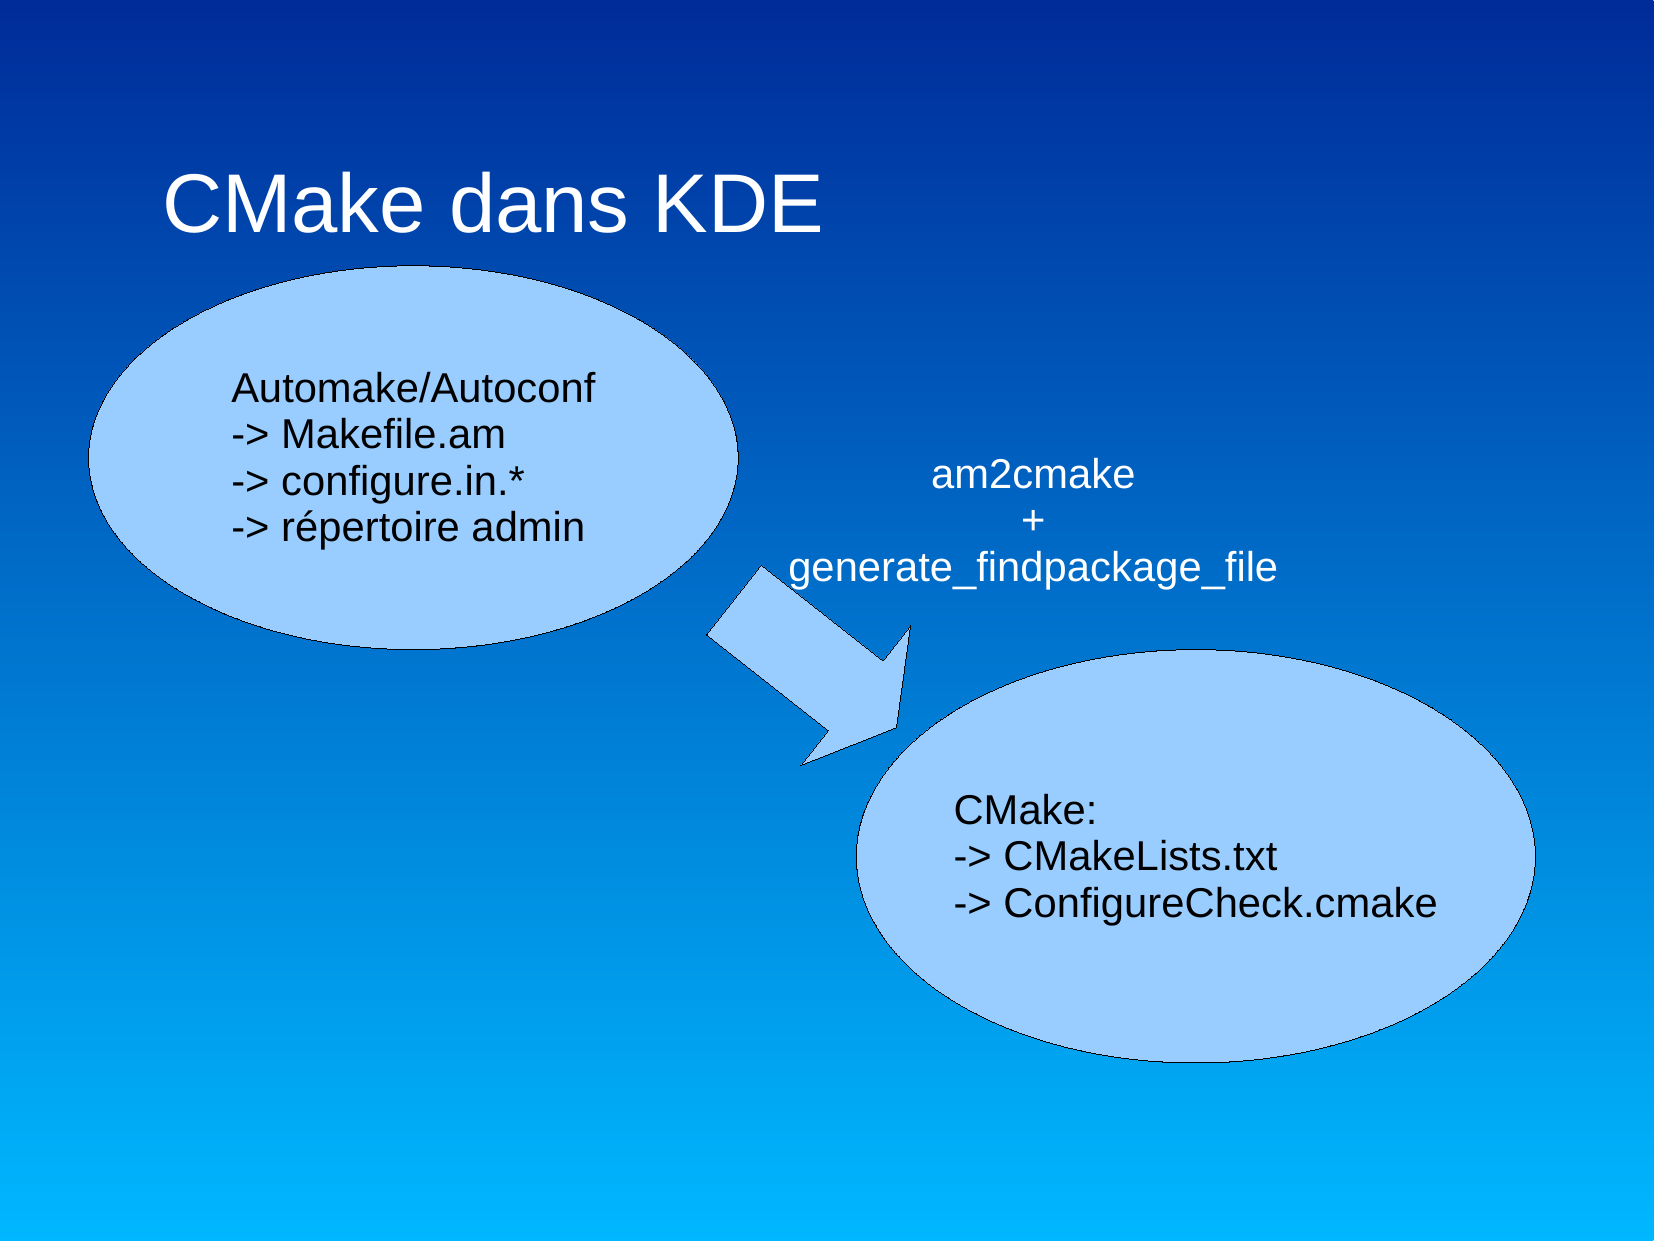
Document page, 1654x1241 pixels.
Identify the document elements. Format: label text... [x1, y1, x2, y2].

text_box CMake: -> CMakeLists.txt -> ConfigureCheck.cmake [856, 649, 1536, 1063]
text_box [706, 565, 911, 766]
text_box Automake/Autoconf -> Makefile.am -> configure.in.* -> répertoire admin [88, 265, 739, 650]
text_box CMake dans KDE [147, 149, 1004, 258]
text_box am2cmake + generate_findpackage_file [767, 442, 1300, 618]
